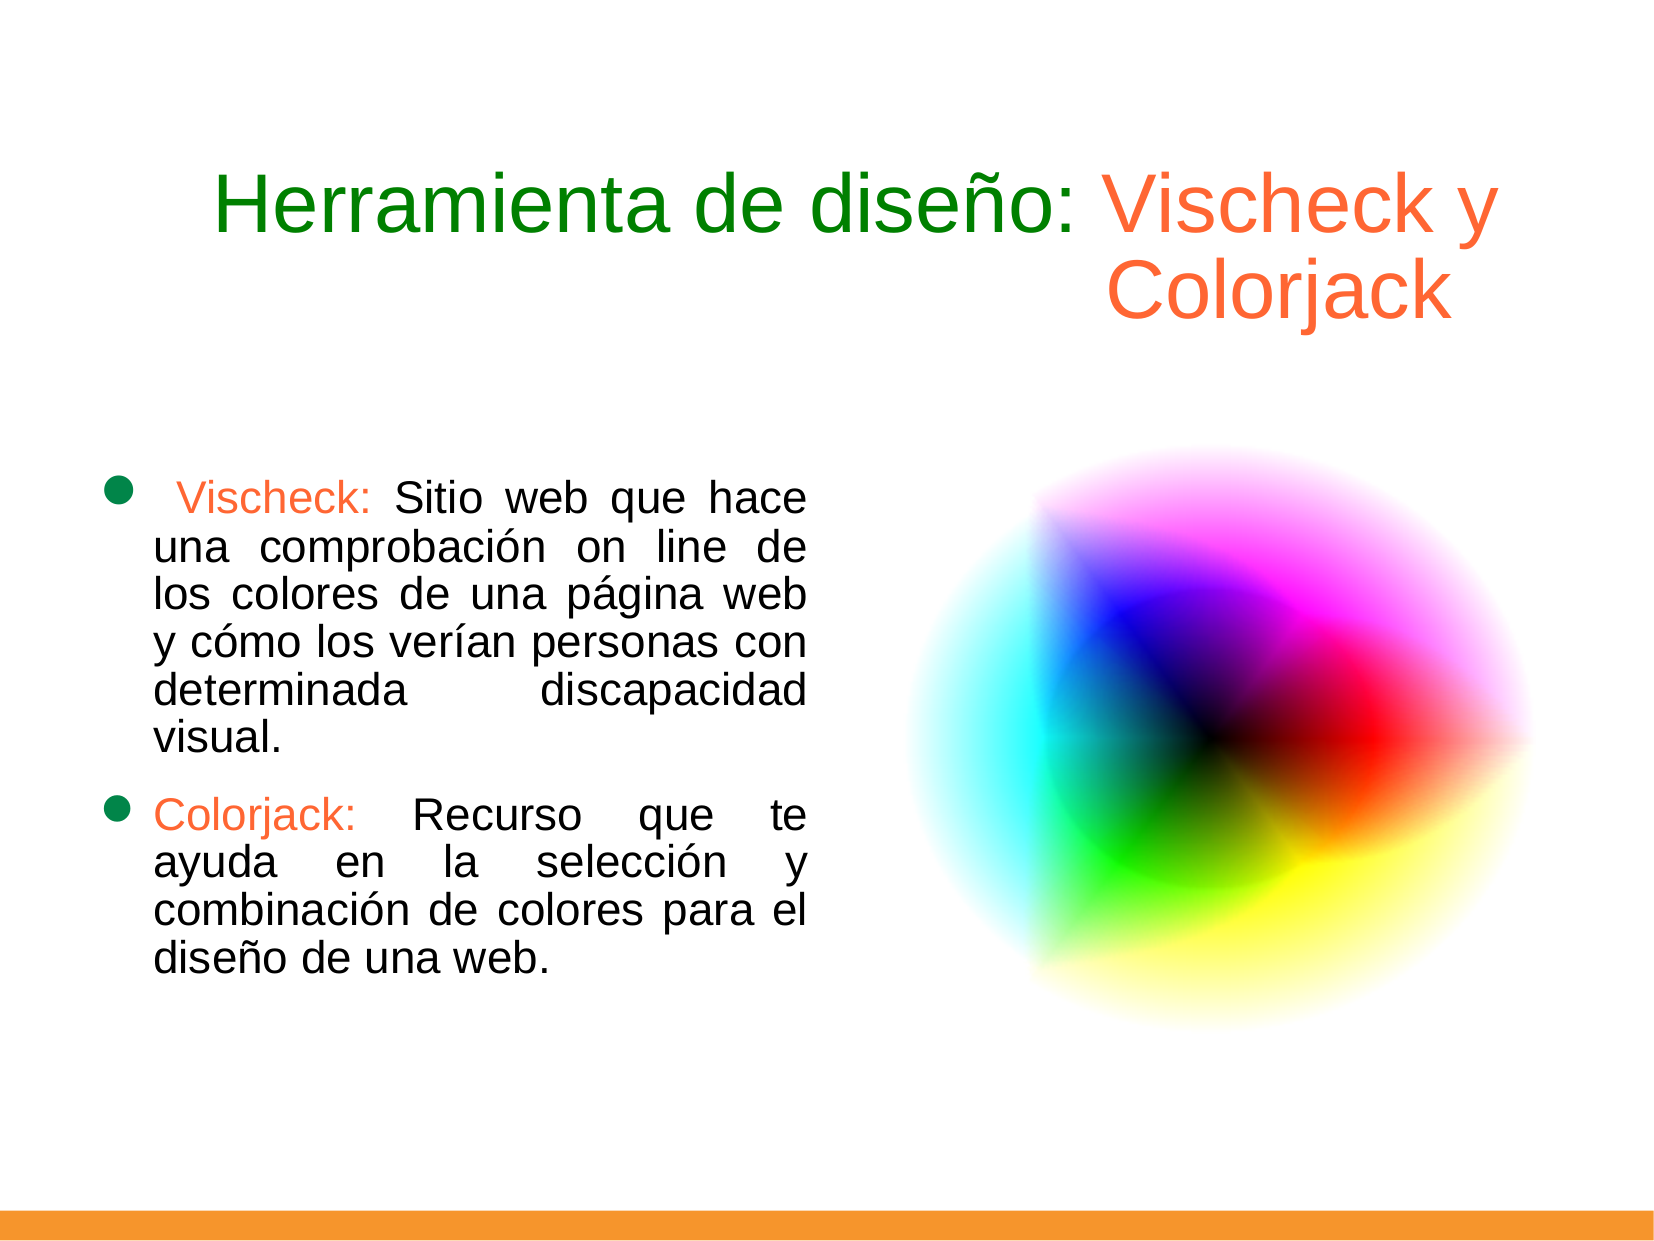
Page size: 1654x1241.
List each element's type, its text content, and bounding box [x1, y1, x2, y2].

picture [885, 442, 1536, 1034]
title Herramienta de diseño: Vischeck y Colorjack [64, 159, 1553, 340]
list Vischeck: Sitio web que hace una comprobación on line de los colores de una página web y cómo los verían personas con determinada discapacidad visual. Colorjack: Recurso que te ayuda en la selección y combinación de colores para el diseño de una web. [82, 472, 809, 1109]
